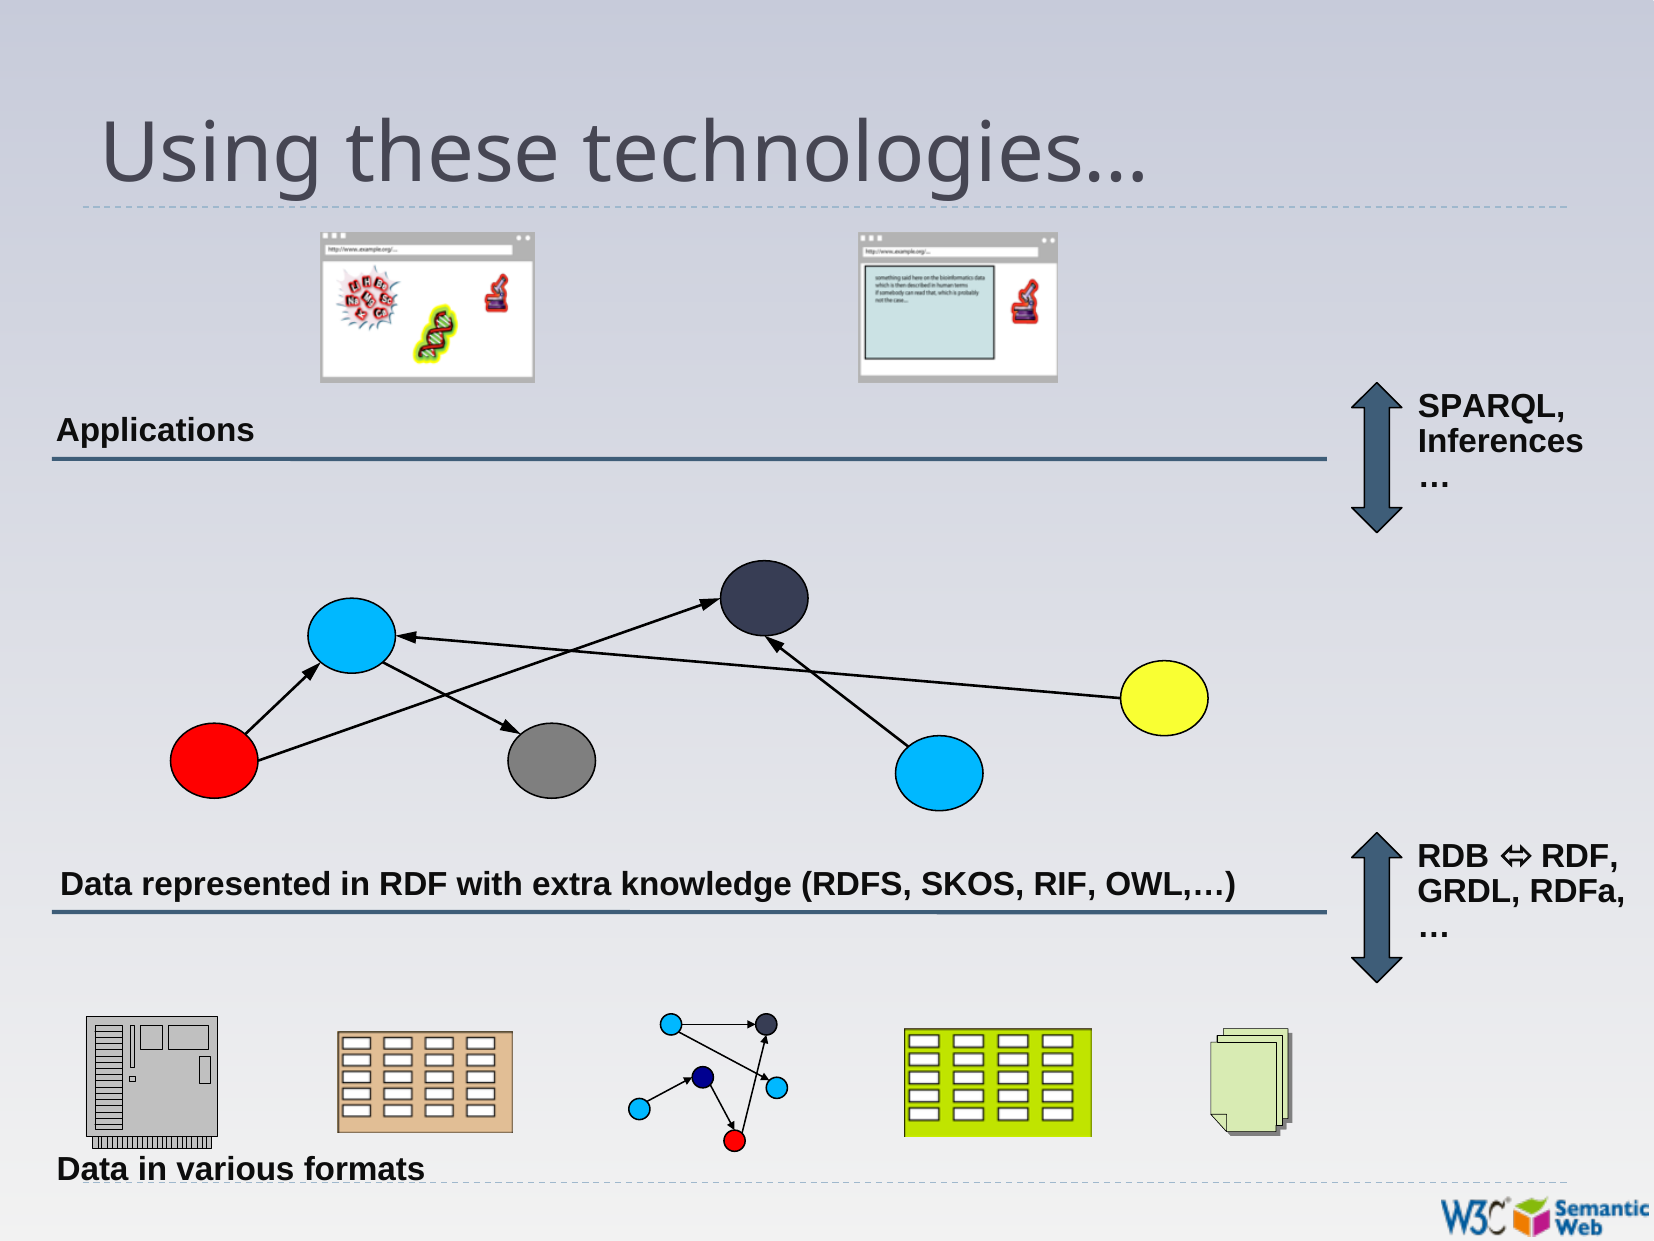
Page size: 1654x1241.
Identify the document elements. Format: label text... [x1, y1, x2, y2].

text_box [660, 1013, 682, 1036]
text_box [307, 598, 396, 674]
text_box [723, 1130, 746, 1152]
picture [1441, 1195, 1649, 1237]
text_box [1120, 660, 1209, 736]
text_box [628, 1098, 650, 1120]
text_box [1351, 382, 1402, 533]
text_box [692, 1066, 714, 1088]
text_box Data in various formats [41, 1145, 441, 1196]
text_box [170, 723, 258, 799]
picture [858, 232, 1058, 383]
text_box [755, 1013, 777, 1035]
text_box [1351, 832, 1402, 983]
text_box SPARQL, Inferences … [1403, 382, 1600, 503]
text_box [507, 723, 596, 799]
picture [320, 232, 535, 383]
text_box Data represented in RDF with extra knowledge (RDFS, SKOS, RIF, OWL,…) [45, 859, 1253, 911]
picture [337, 1031, 513, 1134]
picture [1208, 1025, 1296, 1140]
text_box [766, 1077, 788, 1099]
picture [904, 1028, 1092, 1137]
text_box RDB  RDF, GRDL, RDFa, … [1402, 832, 1641, 953]
text_box [720, 560, 809, 636]
title Using these technologies… [82, 41, 1572, 207]
text_box [895, 735, 984, 811]
picture [83, 1013, 221, 1145]
text_box Applications [40, 406, 270, 457]
